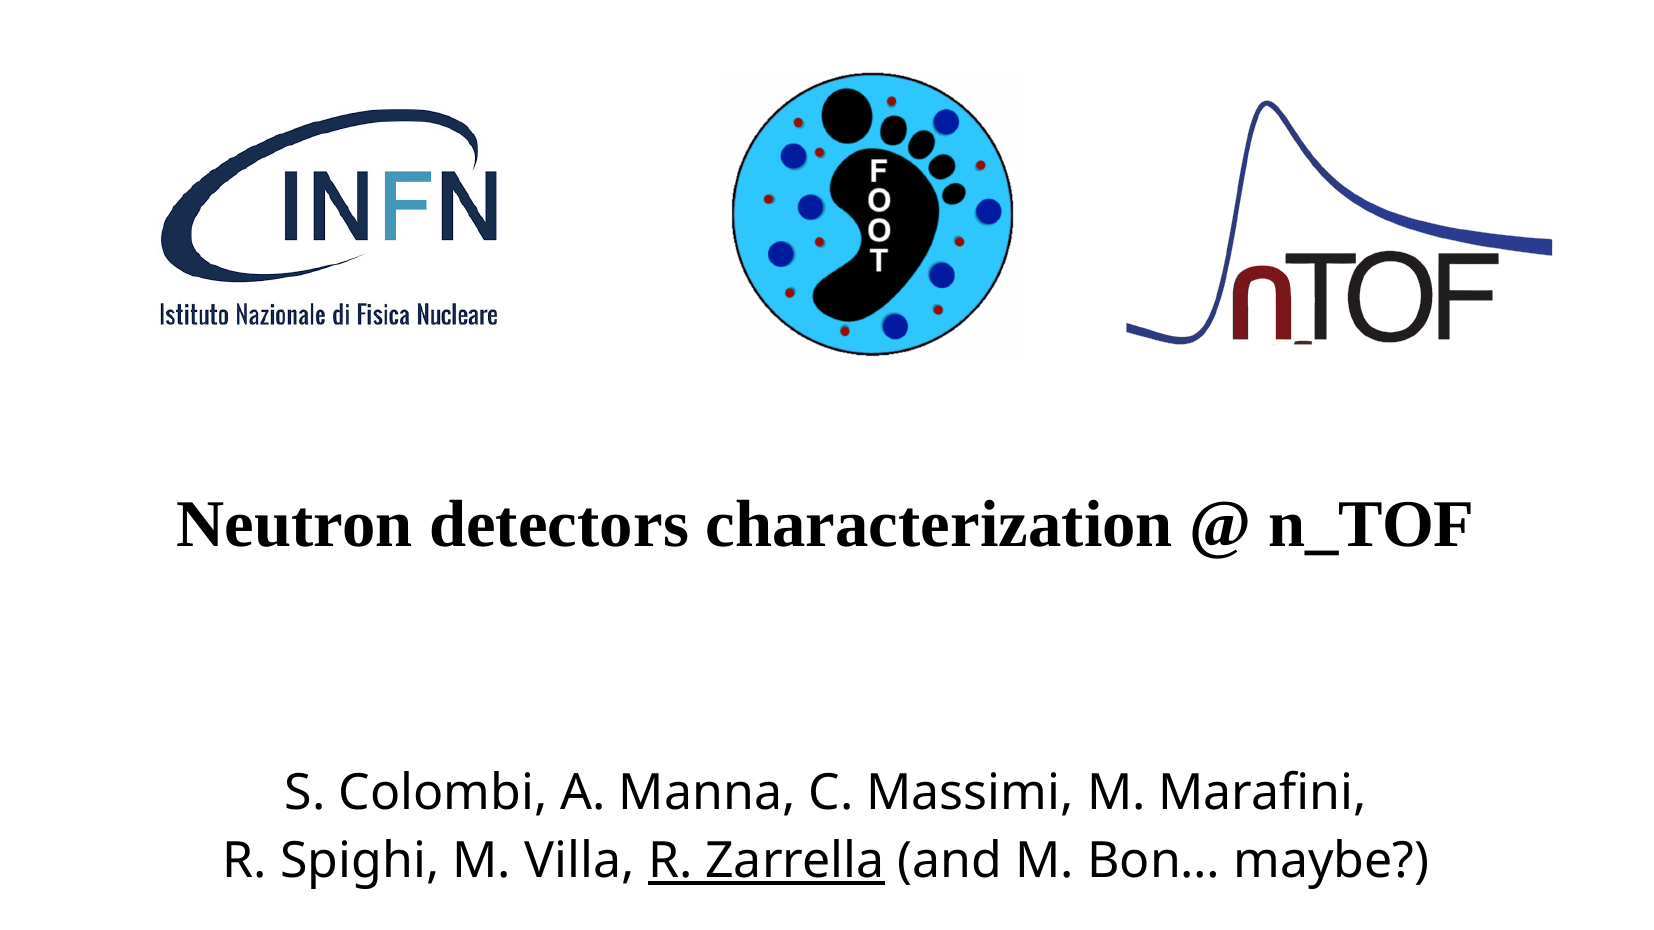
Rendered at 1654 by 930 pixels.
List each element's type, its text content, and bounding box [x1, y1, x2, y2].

text_box Neutron detectors characterization @ n_TOF [109, 479, 1544, 686]
picture [719, 72, 1020, 360]
text_box S. Colombi, A. Manna, C. Massimi, M. Marafini, R. Spighi, M. Villa, R. Zarrella (and M. Bon… maybe?) [39, 748, 1614, 897]
picture [1121, 97, 1575, 345]
picture [141, 100, 518, 330]
